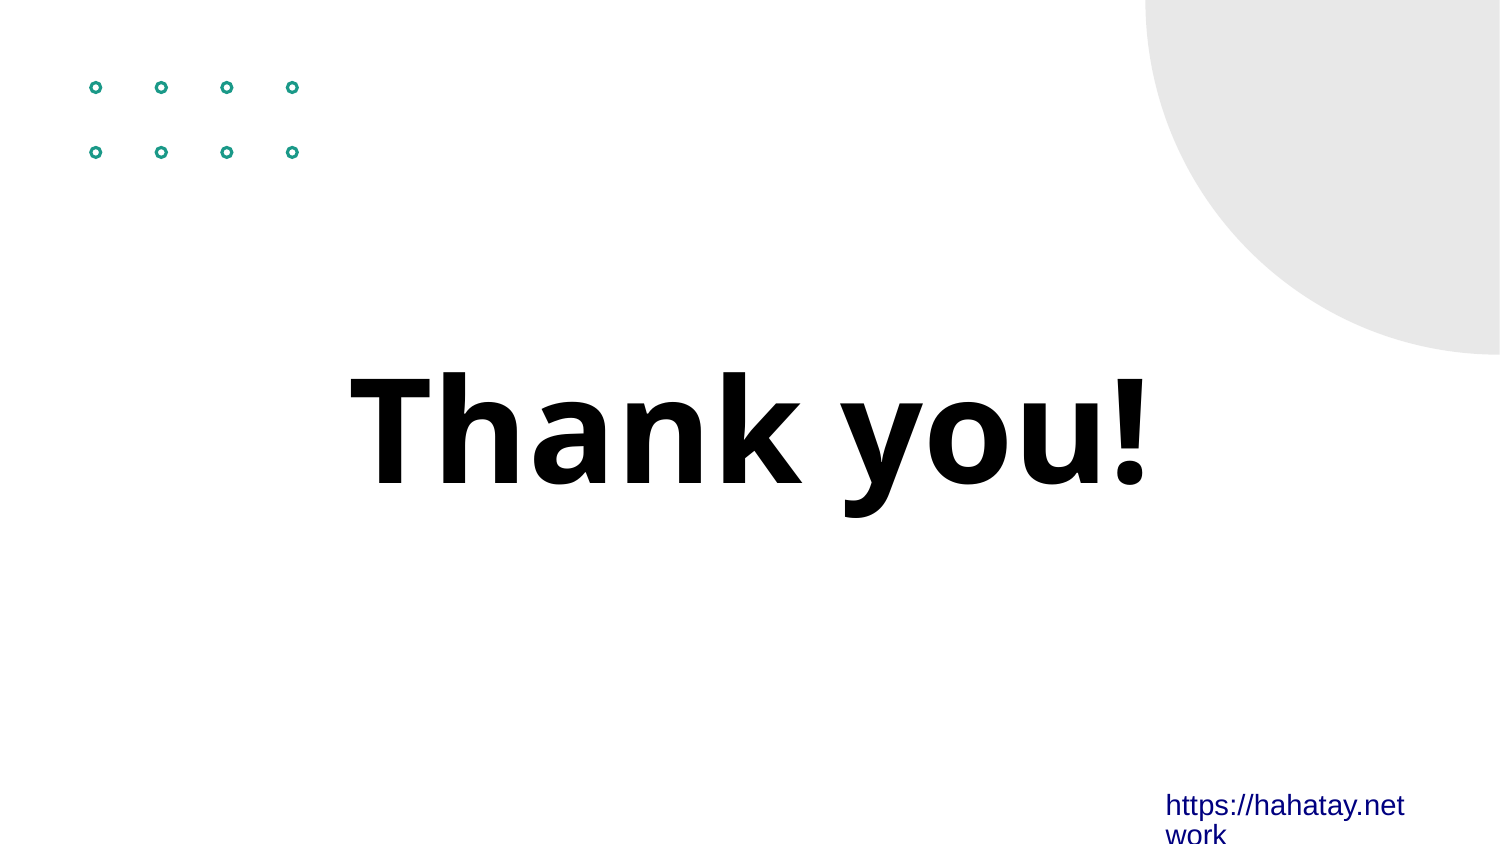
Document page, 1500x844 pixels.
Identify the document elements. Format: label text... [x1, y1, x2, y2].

title Thank you! [116, 322, 1383, 522]
